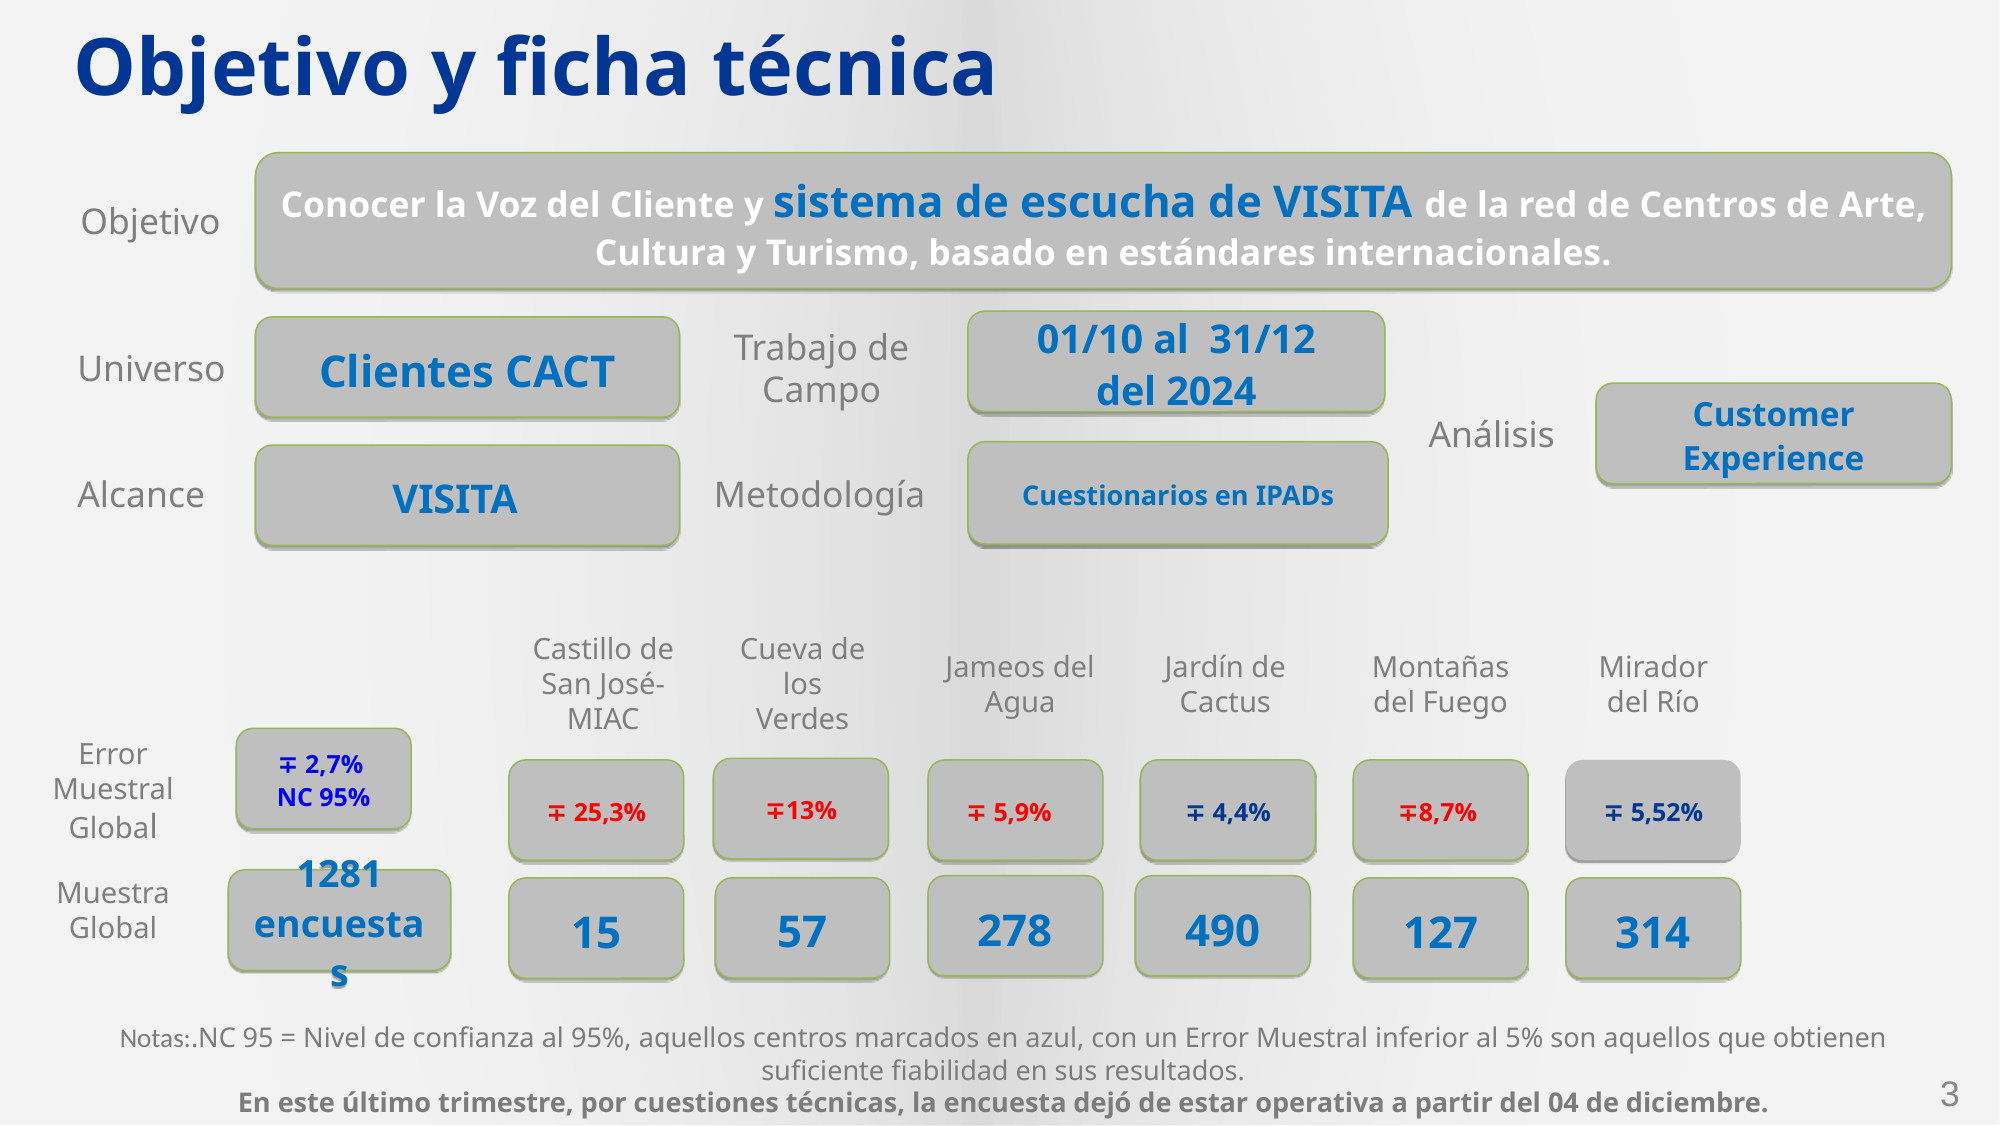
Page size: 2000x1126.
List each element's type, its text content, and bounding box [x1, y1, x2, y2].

text_box Cuestionarios en IPADs [967, 441, 1389, 545]
text_box Customer Experience [1596, 383, 1952, 484]
text_box Error Muestral Global [0, 725, 227, 855]
text_box 15 [508, 877, 684, 979]
slide_number 3 [1609, 1062, 1960, 1122]
text_box Análisis [1387, 402, 1596, 464]
text_box 1281 encuestas [228, 869, 451, 971]
text_box Objetivo [46, 190, 255, 251]
text_box Castillo de San José-MIAC [491, 629, 715, 736]
text_box ∓ 2,7% NC 95% [236, 728, 412, 829]
text_box Montañas del Fuego [1353, 630, 1529, 736]
text_box VISITA [255, 445, 680, 546]
text_box Universo [47, 336, 255, 398]
text_box ∓13% [713, 758, 889, 859]
text_box 127 [1353, 877, 1529, 979]
text_box Conocer la Voz del Cliente y sistema de escucha de VISITA de la red de Centros de Arte, Cultura y Turismo, basado en estándares internacionales. [255, 152, 1952, 289]
text_box Jameos del Agua [913, 629, 1116, 736]
text_box ∓8,7% [1353, 759, 1529, 861]
text_box 490 [1135, 875, 1311, 977]
text_box Muestra Global [0, 865, 229, 954]
text_box Metodología [682, 462, 967, 524]
text_box Jardín de Cactus [1116, 629, 1334, 736]
text_box Mirador del Río [1565, 630, 1741, 736]
text_box Clientes CACT [255, 316, 679, 418]
text_box ∓ 5,52% [1565, 759, 1741, 861]
text_box Alcance [36, 462, 255, 524]
text_box Trabajo de Campo [679, 315, 964, 419]
text_box 57 [715, 877, 890, 979]
text_box 278 [928, 875, 1103, 977]
text_box 01/10 al 31/12 del 2024 [967, 311, 1385, 412]
text_box 314 [1565, 877, 1741, 979]
text_box ∓ 4,4% [1140, 759, 1316, 861]
text_box Cueva de los Verdes [715, 629, 890, 736]
text_box ∓ 5,9% [928, 759, 1103, 861]
title Objetivo y ficha técnica [55, 2, 1934, 126]
text_box ∓ 25,3% [508, 759, 684, 861]
text_box Notas:.NC 95 = Nivel de confianza al 95%, aquellos centros marcados en azul, con un Error Muestral inferior al 5% son aquellos que obtienen suficiente fiabilidad en sus resultados. En este último trimestre, por cuestiones técnicas, la encuesta dejó de estar operativa a partir del 04 de diciembre. [54, 1011, 1952, 1126]
